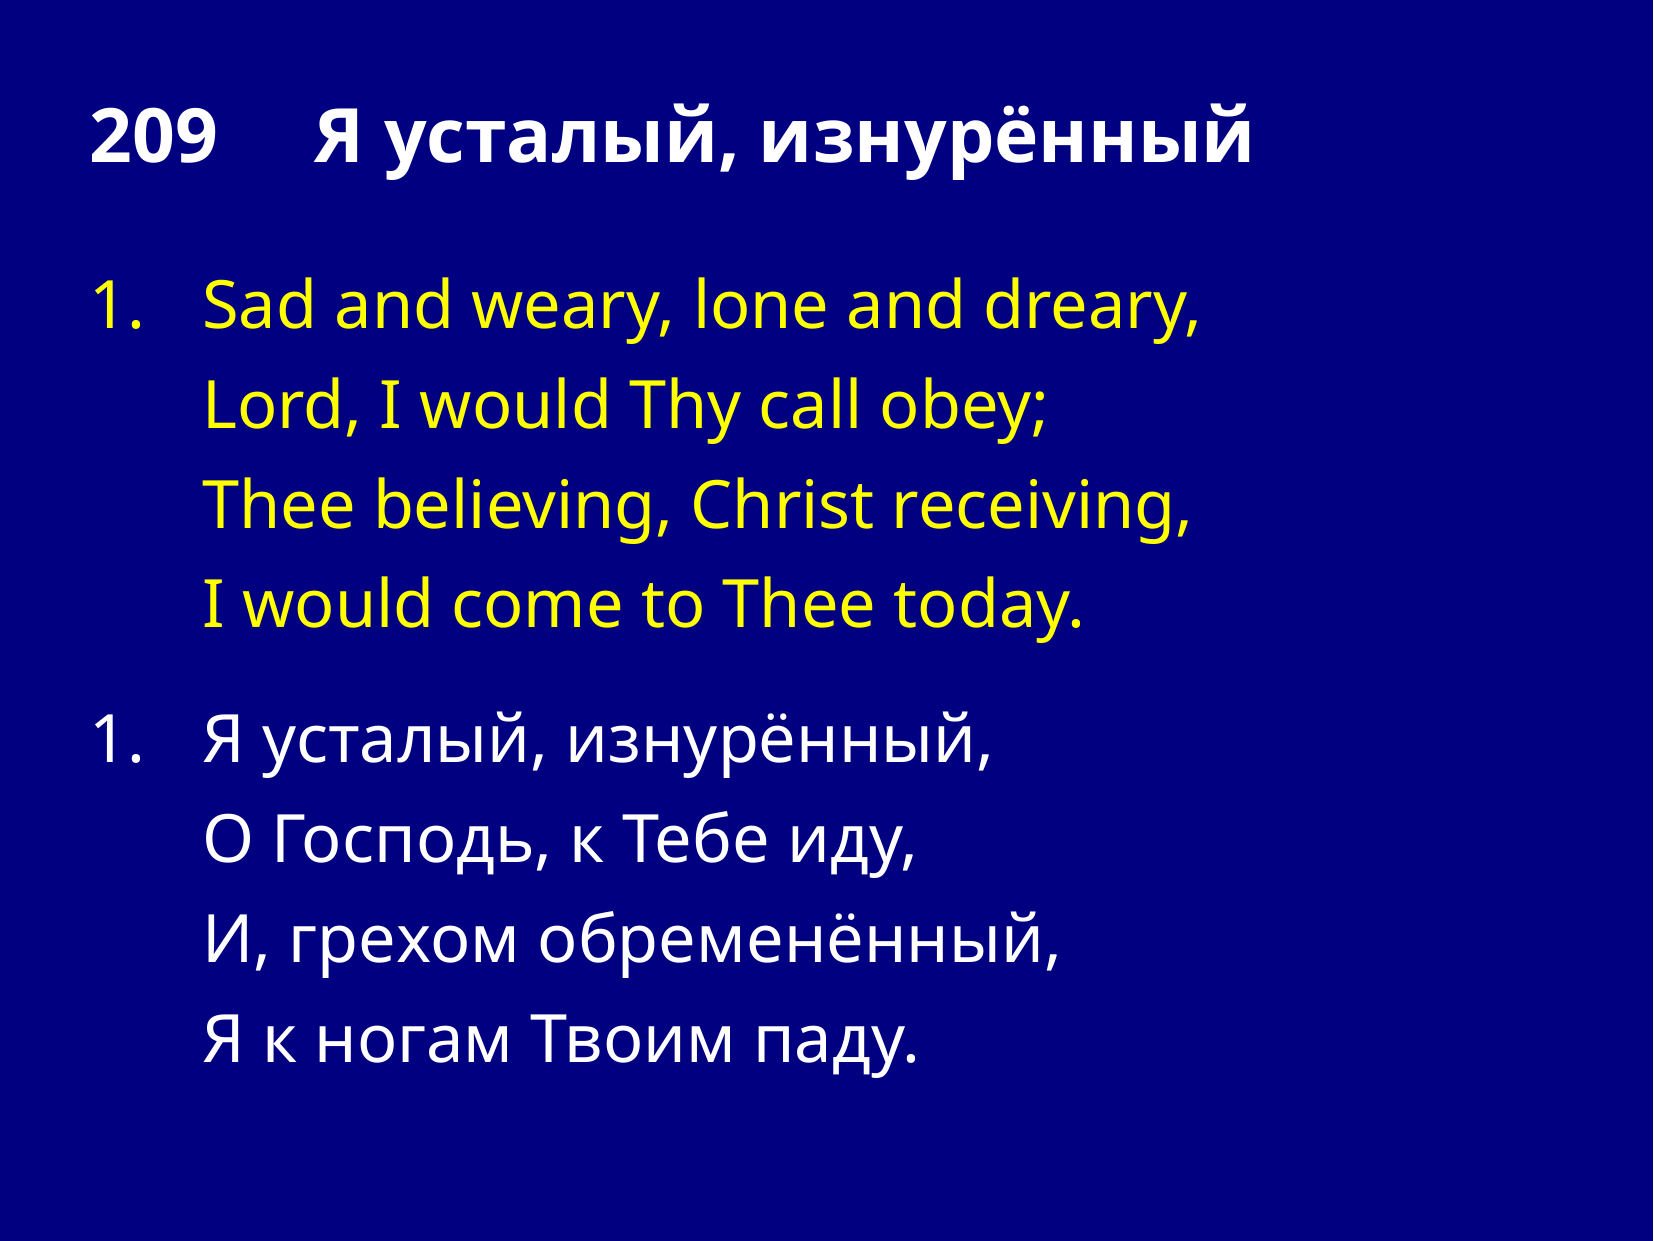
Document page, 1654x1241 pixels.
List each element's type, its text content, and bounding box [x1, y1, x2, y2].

text_box 209 Я усталый, изнурённый [75, 75, 1576, 188]
text_box 1. Я усталый, изнурённый, О Господь, к Тебе иду, И, грехом обременённый, Я к ногам Твоим паду. [75, 675, 1576, 1163]
text_box 1. Sad and weary, lone and dreary, Lord, I would Thy call obey; Thee believing, Christ receiving, I would come to Thee today. [75, 188, 1576, 638]
